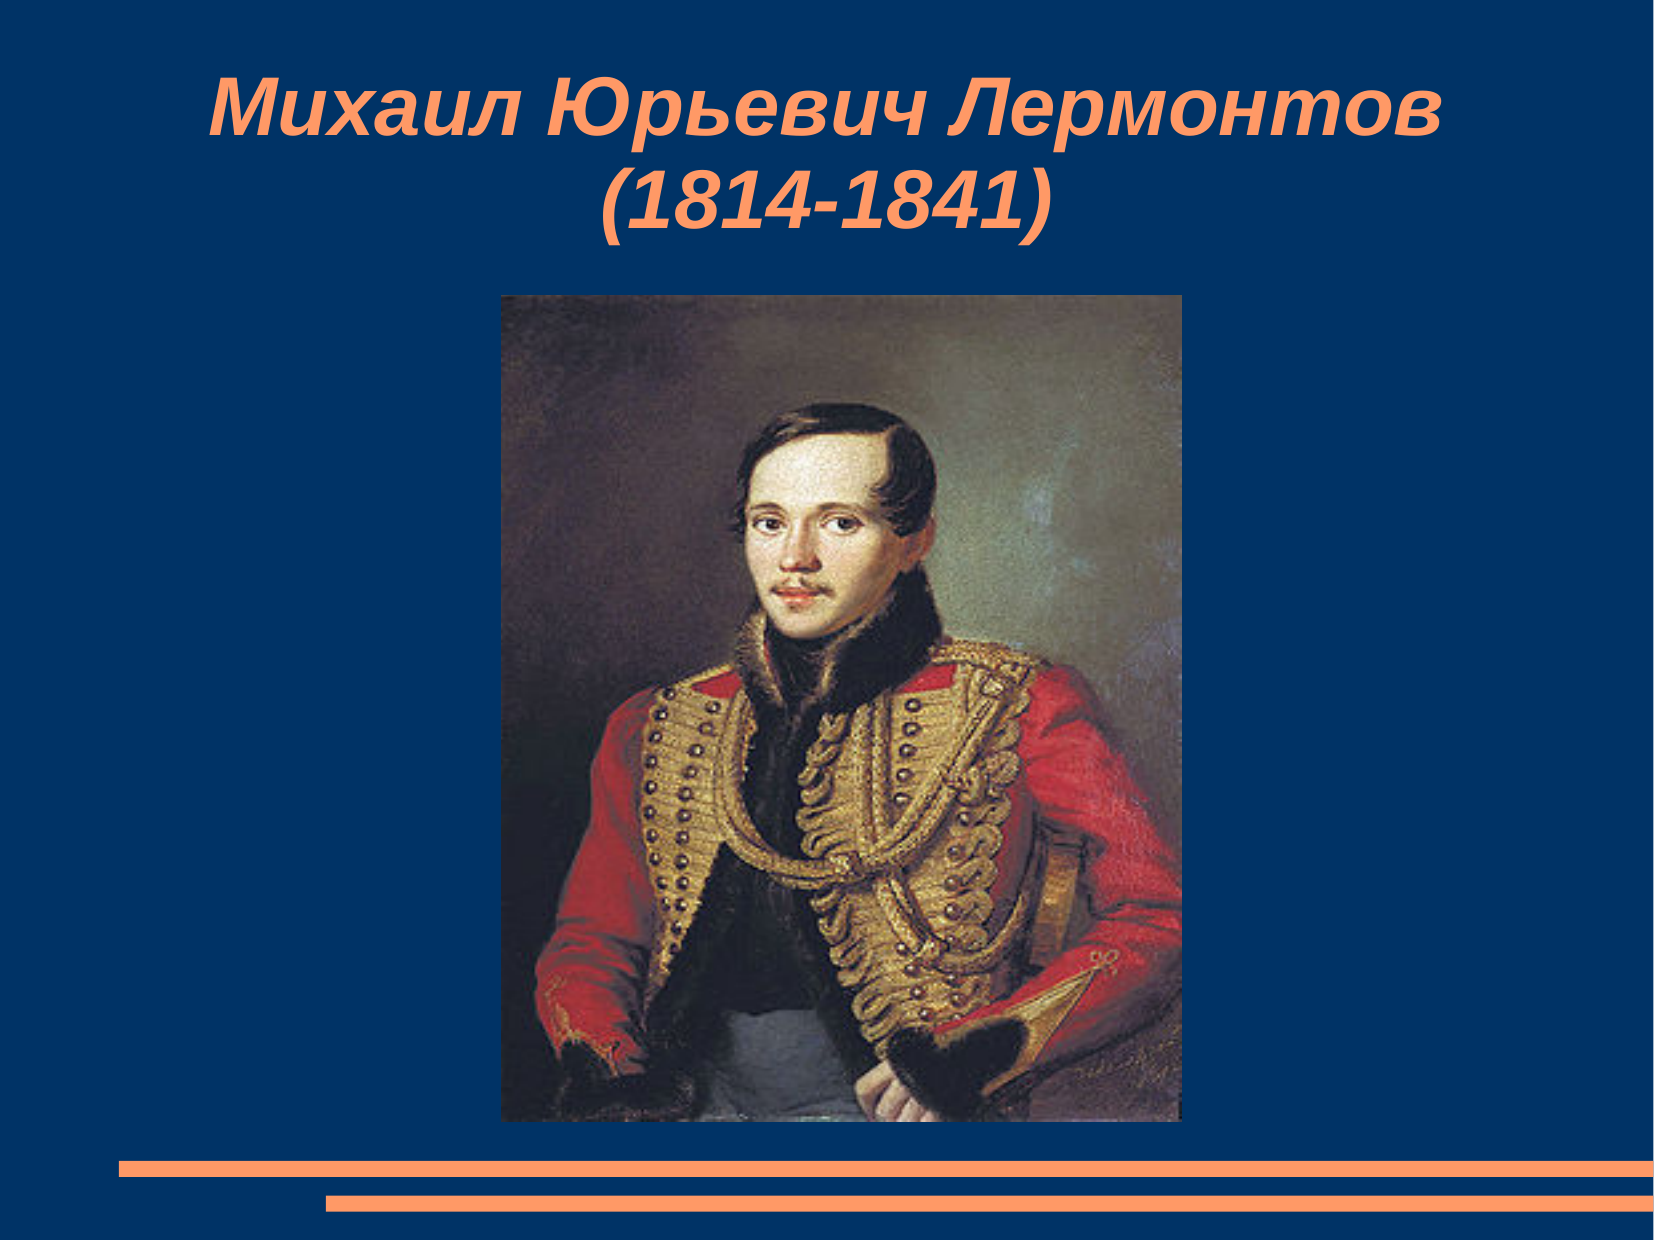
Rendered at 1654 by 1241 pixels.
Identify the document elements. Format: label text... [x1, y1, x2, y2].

picture [501, 295, 1182, 1123]
title Михаил Юрьевич Лермонтов (1814-1841) [82, 56, 1571, 250]
